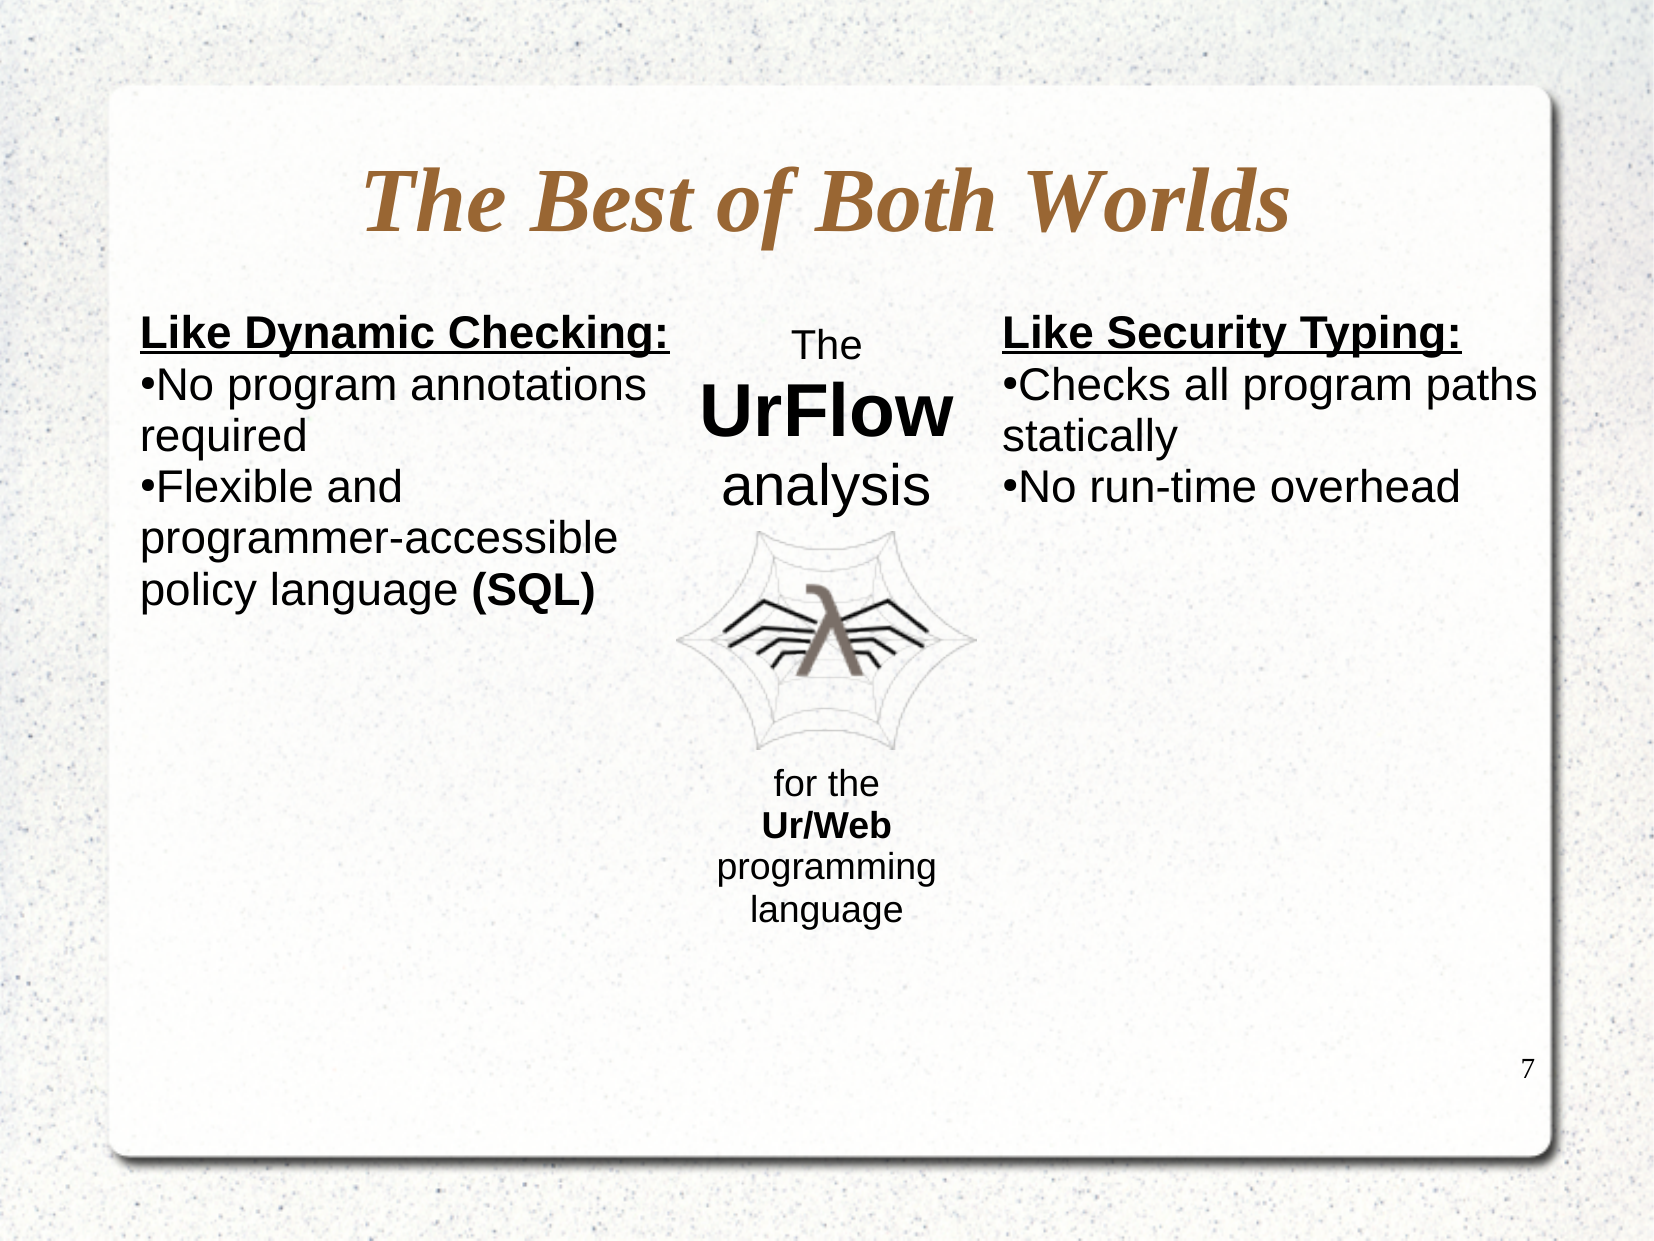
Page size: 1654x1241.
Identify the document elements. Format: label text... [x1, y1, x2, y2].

picture [0, 0, 1654, 1241]
text_box Like Security Typing: Checks all program paths statically No run-time overhead [987, 300, 1558, 520]
text_box Like Dynamic Checking: No program annotations required Flexible and programmer-accessible policy language (SQL) [124, 300, 695, 623]
title The Best of Both Worlds [118, 104, 1536, 297]
text_box The UrFlow analysis [695, 314, 969, 526]
text_box for the Ur/Web programming language [695, 754, 959, 938]
